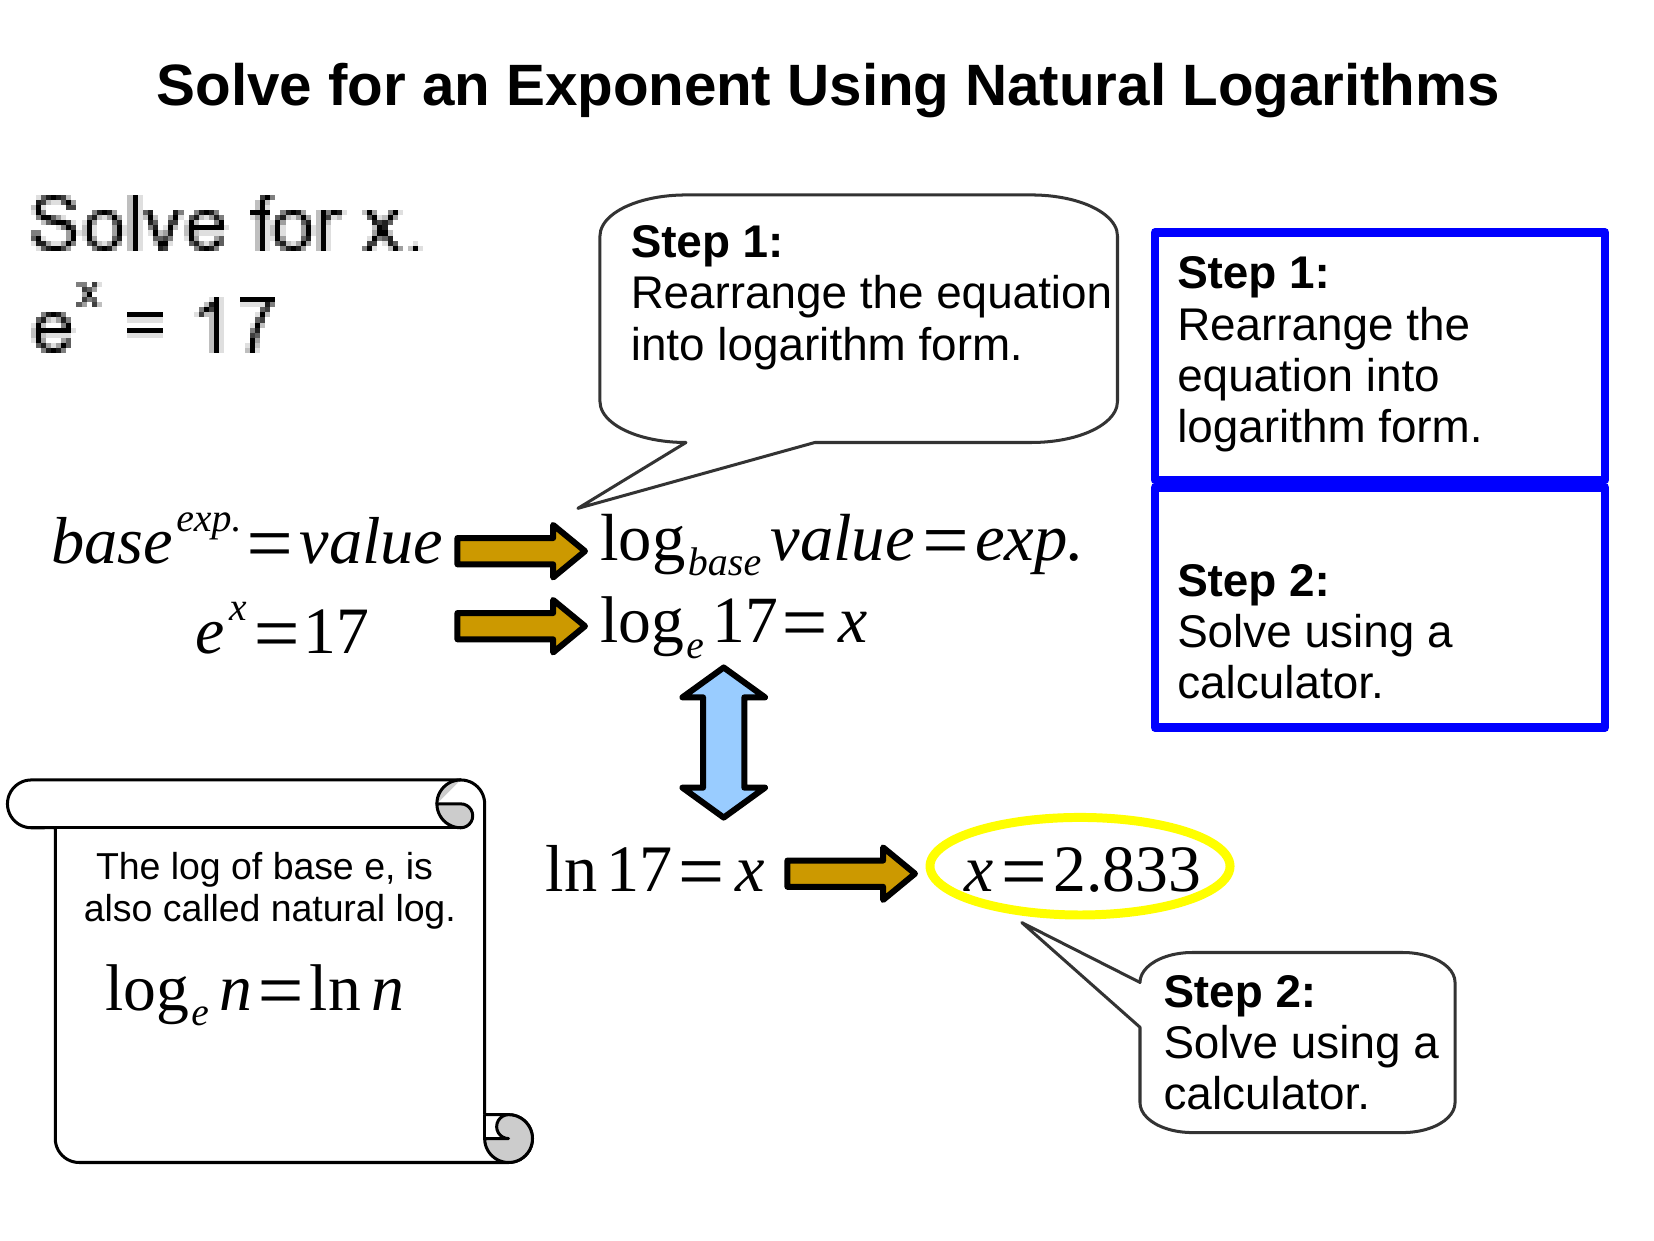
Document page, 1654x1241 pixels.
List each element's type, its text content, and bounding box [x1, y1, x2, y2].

chart [187, 585, 376, 668]
chart [45, 495, 453, 579]
chart [97, 951, 412, 1036]
chart [953, 832, 1209, 912]
chart [538, 832, 774, 907]
picture [31, 149, 541, 406]
text_box Step 1: Rearrange the equation into logarithm form. Step 2: Solve using a calculator. [1162, 240, 1621, 1006]
chart [592, 500, 1092, 668]
text_box Step 1: Rearrange the equation into logarithm form. Step 2: Solve using a calculator. [1162, 492, 1601, 723]
text_box The log of base e, is also called natural log. [55, 779, 506, 1163]
text_box [457, 599, 586, 653]
text_box The log of base e, is also called natural log. [7, 779, 459, 828]
text_box Step 1: Rearrange the equation into logarithm form. Step 2: Solve using a calculator. [1162, 240, 1601, 476]
text_box Step 1: Rearrange the equation into logarithm form. [577, 194, 1118, 509]
text_box Solve for an Exponent Using Natural Logarithms [97, 45, 1561, 127]
text_box Step 2: Solve using a calculator. [1021, 922, 1456, 1133]
text_box [457, 524, 586, 578]
text_box [682, 667, 766, 818]
text_box [787, 847, 916, 900]
